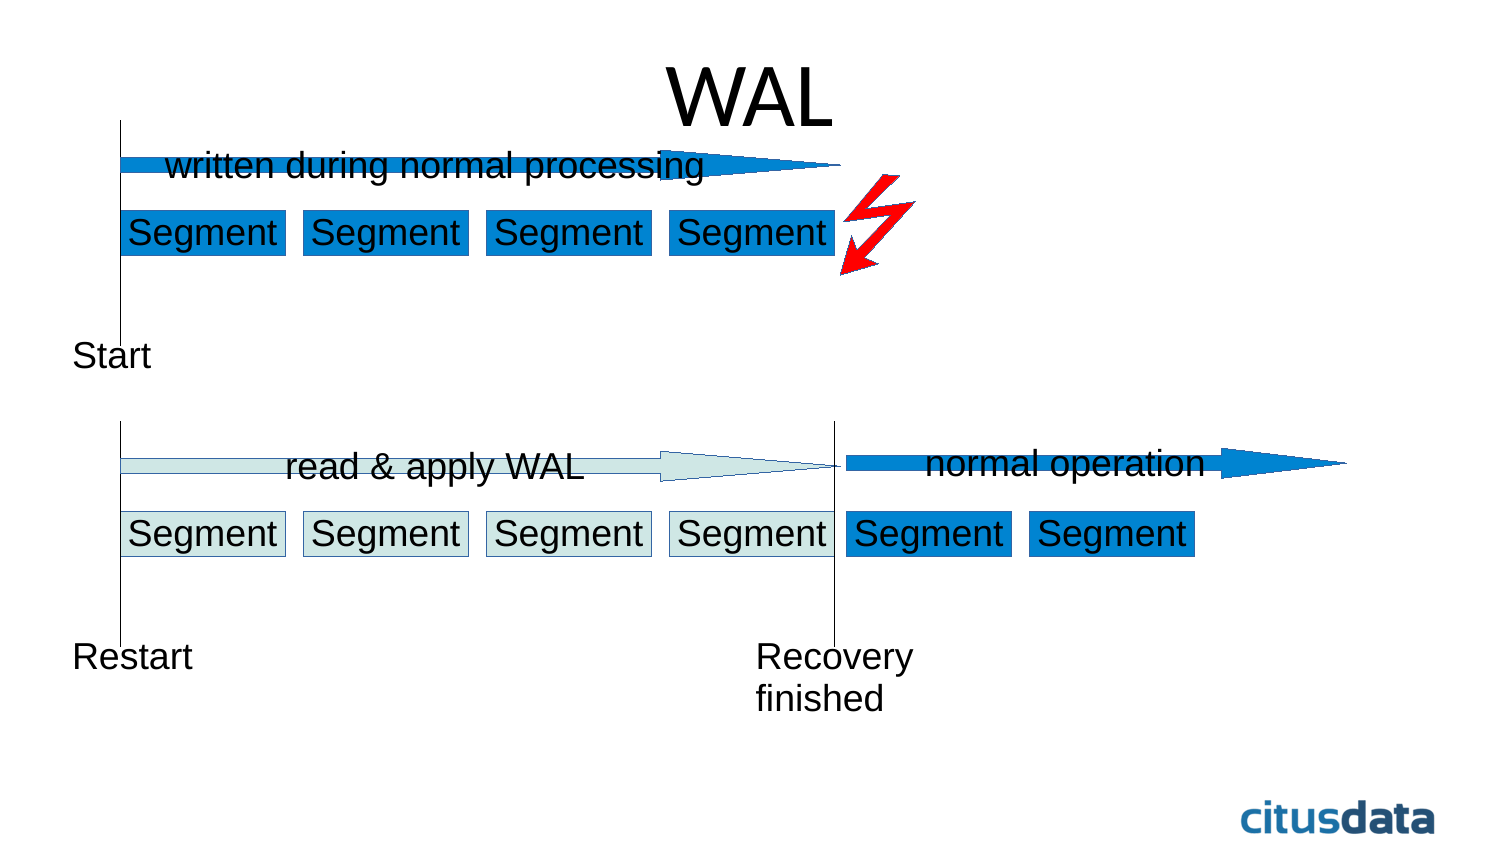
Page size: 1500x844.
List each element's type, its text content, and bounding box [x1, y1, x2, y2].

text_box Segment [303, 511, 469, 557]
text_box read & apply WAL [571, 451, 834, 482]
text_box written during normal processing [511, 150, 841, 181]
text_box [840, 174, 916, 276]
text_box written during normal processing [303, 157, 508, 173]
text_box read & apply WAL [381, 458, 470, 474]
title WAL [75, 33, 1425, 175]
text_box Segment [1029, 511, 1195, 557]
text_box written during normal processing [228, 157, 300, 173]
text_box Segment [121, 210, 286, 256]
text_box normal operation [846, 455, 1034, 471]
text_box Segment [303, 210, 469, 256]
text_box Segment [121, 511, 286, 557]
picture [1237, 795, 1439, 837]
text_box Segment [486, 210, 652, 256]
text_box Segment [846, 511, 1012, 557]
text_box Segment [669, 511, 834, 557]
text_box Start [57, 327, 178, 385]
text_box read & apply WAL [473, 458, 511, 474]
text_box Segment [669, 210, 835, 256]
text_box read & apply WAL [356, 458, 377, 474]
text_box Segment [486, 511, 652, 557]
text_box normal operation [1151, 448, 1347, 479]
text_box written during normal processing [120, 157, 215, 173]
text_box Recovery finished [740, 628, 934, 770]
text_box normal operation [1037, 455, 1148, 471]
text_box read & apply WAL [120, 458, 353, 474]
text_box Restart [57, 628, 226, 728]
